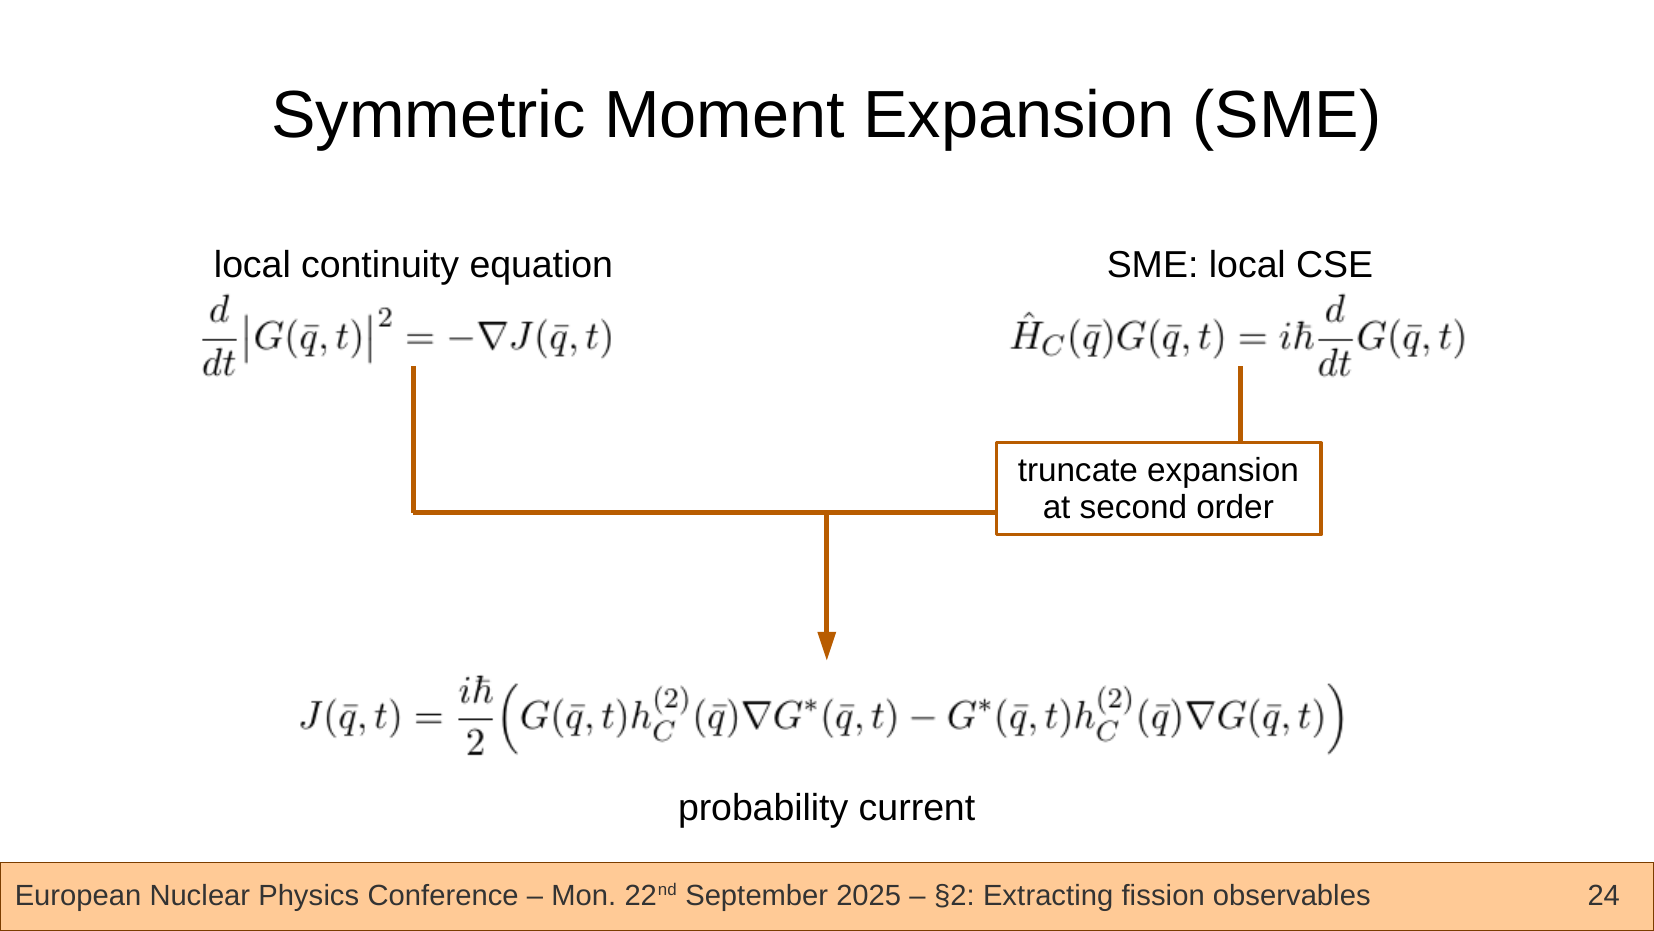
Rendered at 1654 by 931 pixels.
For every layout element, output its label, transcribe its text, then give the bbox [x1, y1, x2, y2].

picture [1002, 294, 1477, 384]
text_box probability current [493, 779, 1161, 837]
picture [296, 665, 1358, 771]
text_box <number> [1471, 862, 1635, 929]
text_box local continuity equation [79, 236, 748, 294]
picture [176, 294, 650, 385]
text_box truncate expansion at second order [996, 442, 1322, 535]
text_box [1388, 862, 1654, 931]
text_box European Nuclear Physics Conference – Mon. 22nd September 2025 – §2: Extracting fission observables [0, 854, 1388, 931]
text_box SME: local CSE [955, 236, 1526, 294]
title Symmetric Moment Expansion (SME) [183, 37, 1471, 193]
